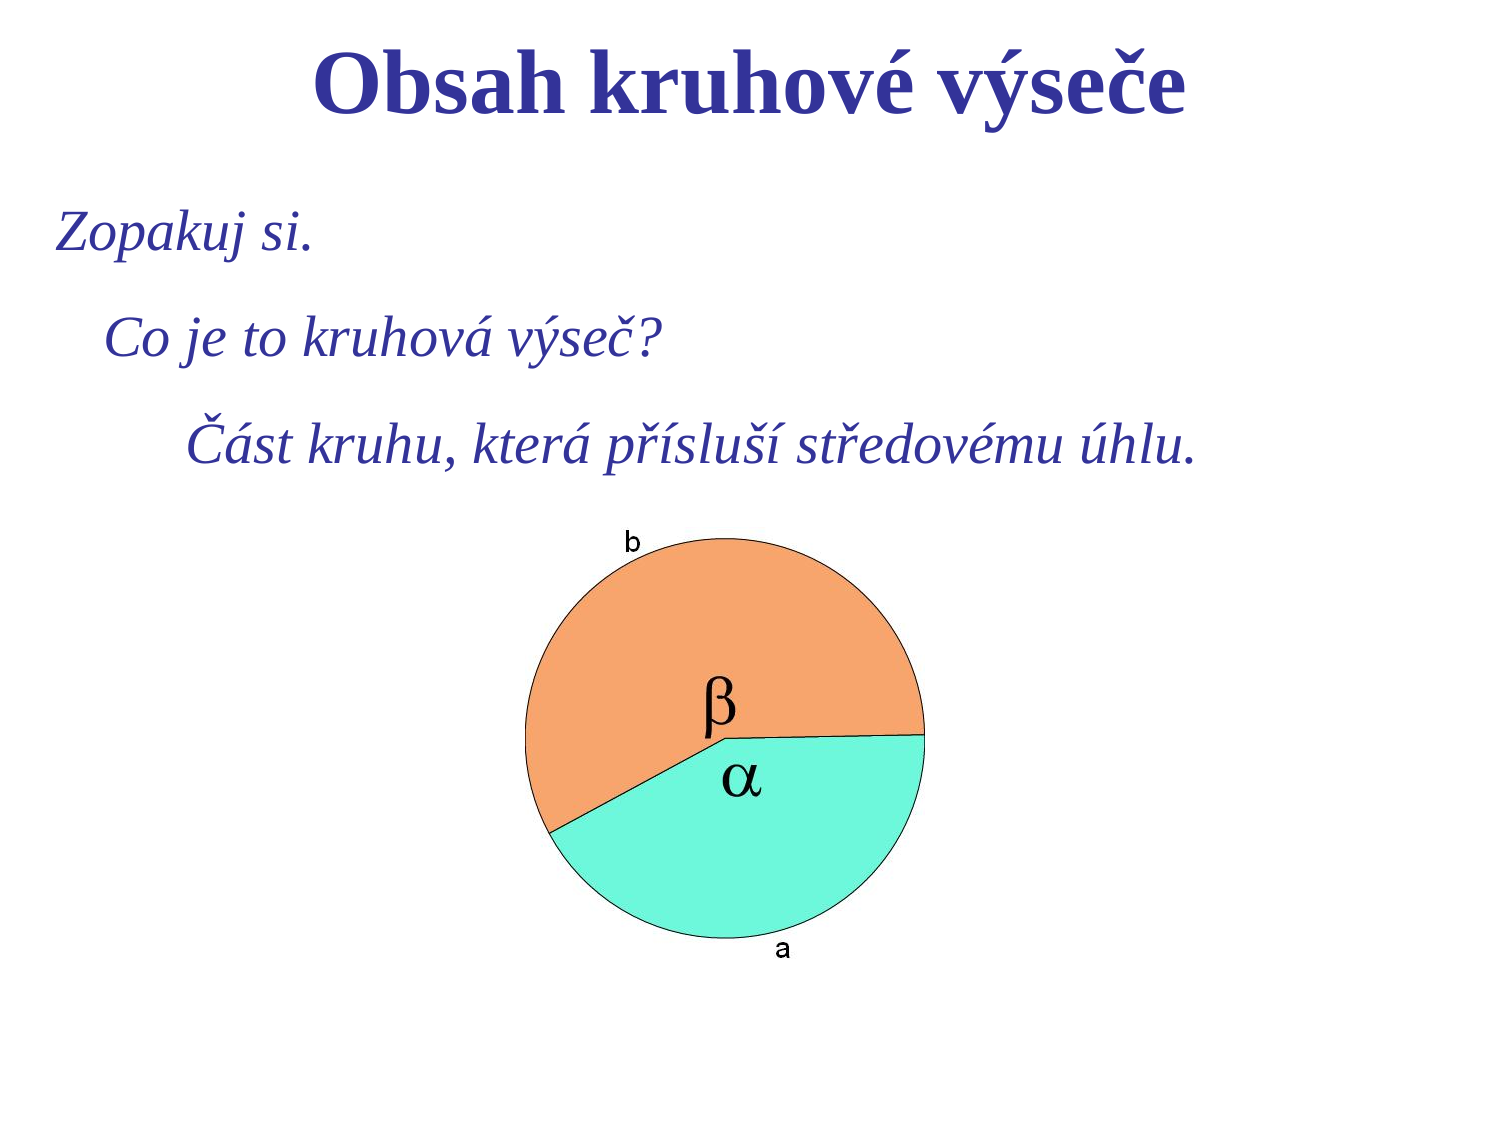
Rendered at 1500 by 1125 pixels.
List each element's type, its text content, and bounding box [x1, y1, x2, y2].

text_box Co je to kruhová výseč? [88, 290, 963, 377]
text_box Část kruhu, která přísluší středovému úhlu. [171, 397, 1424, 483]
text_box Zopakuj si. [41, 184, 821, 271]
text_box Obsah kruhové výseče [75, 0, 1426, 172]
picture [525, 527, 925, 962]
